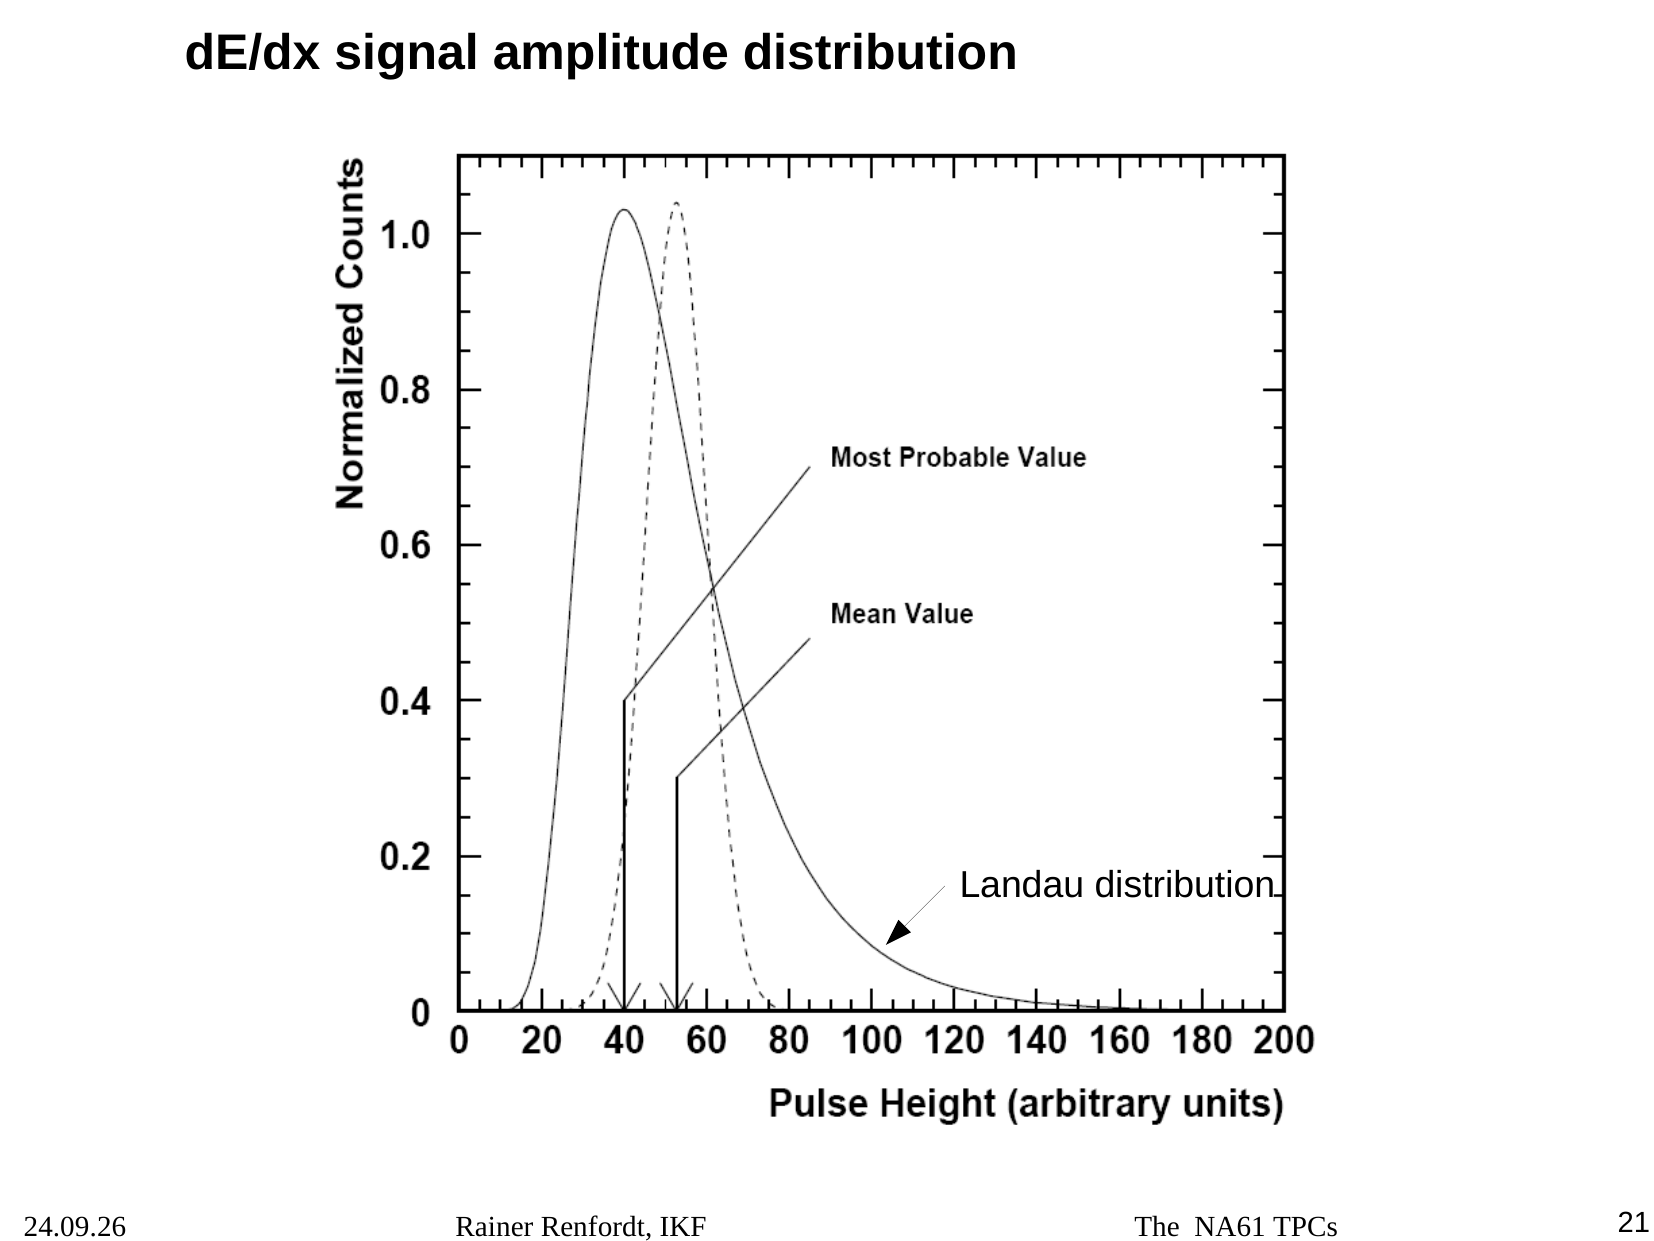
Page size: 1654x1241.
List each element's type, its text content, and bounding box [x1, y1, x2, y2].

text_box Landau distribution [944, 856, 1291, 914]
text_box dE/dx signal amplitude distribution [169, 16, 1034, 89]
picture [326, 150, 1324, 1129]
